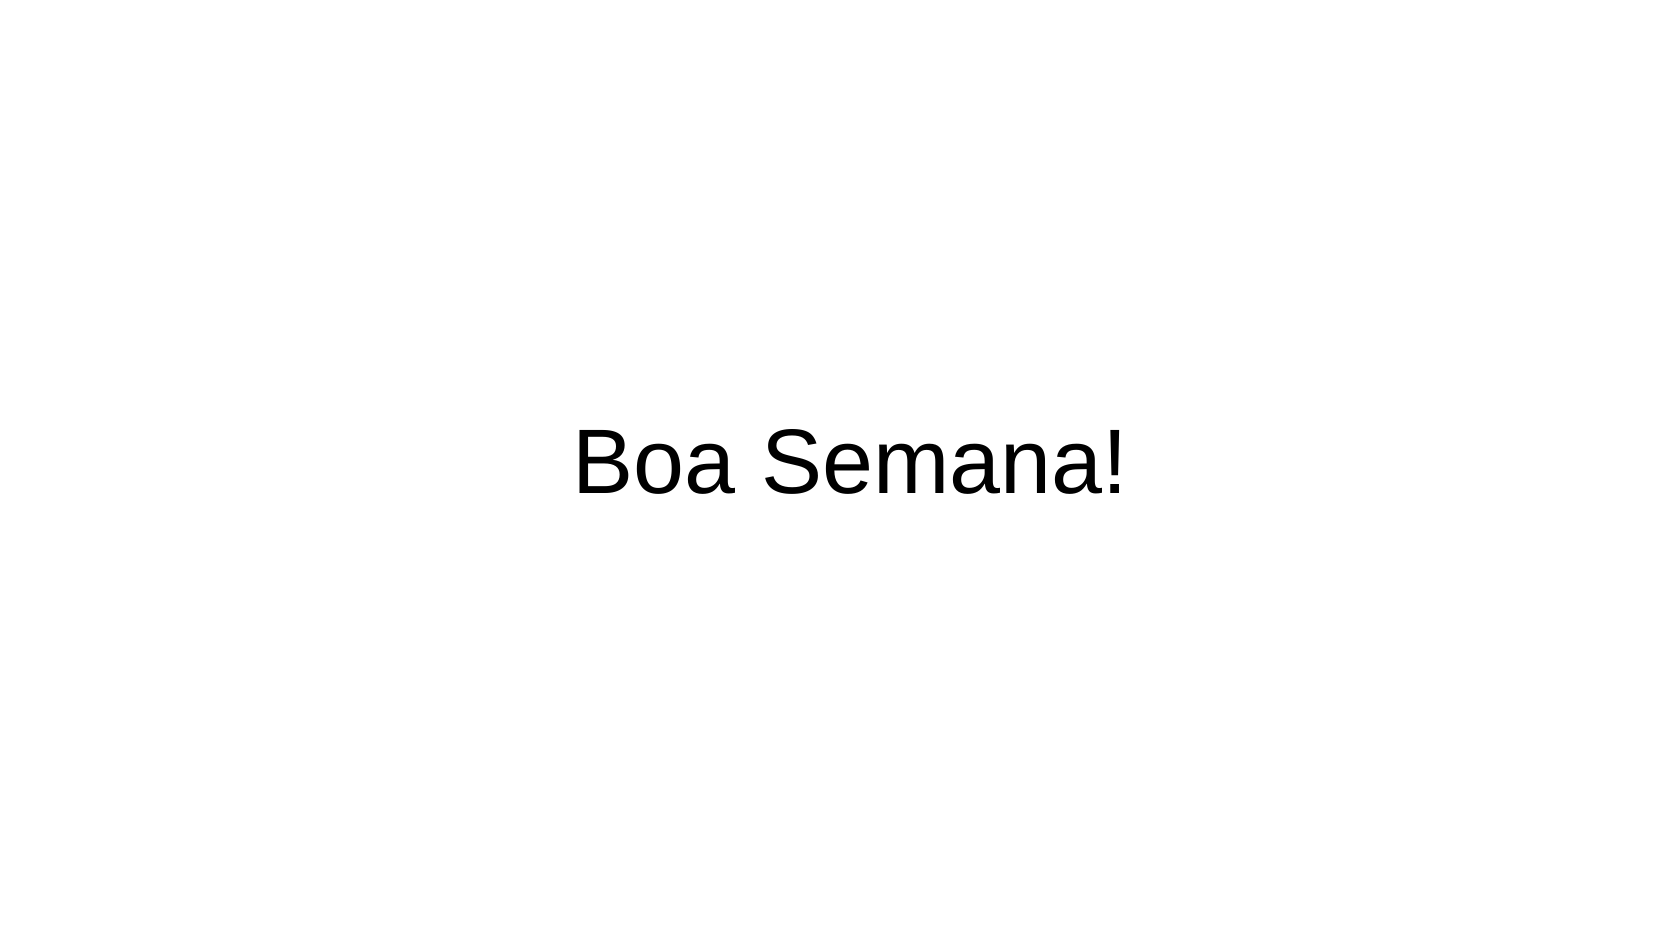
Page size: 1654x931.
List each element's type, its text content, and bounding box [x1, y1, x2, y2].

title Boa Semana! [106, 383, 1595, 540]
